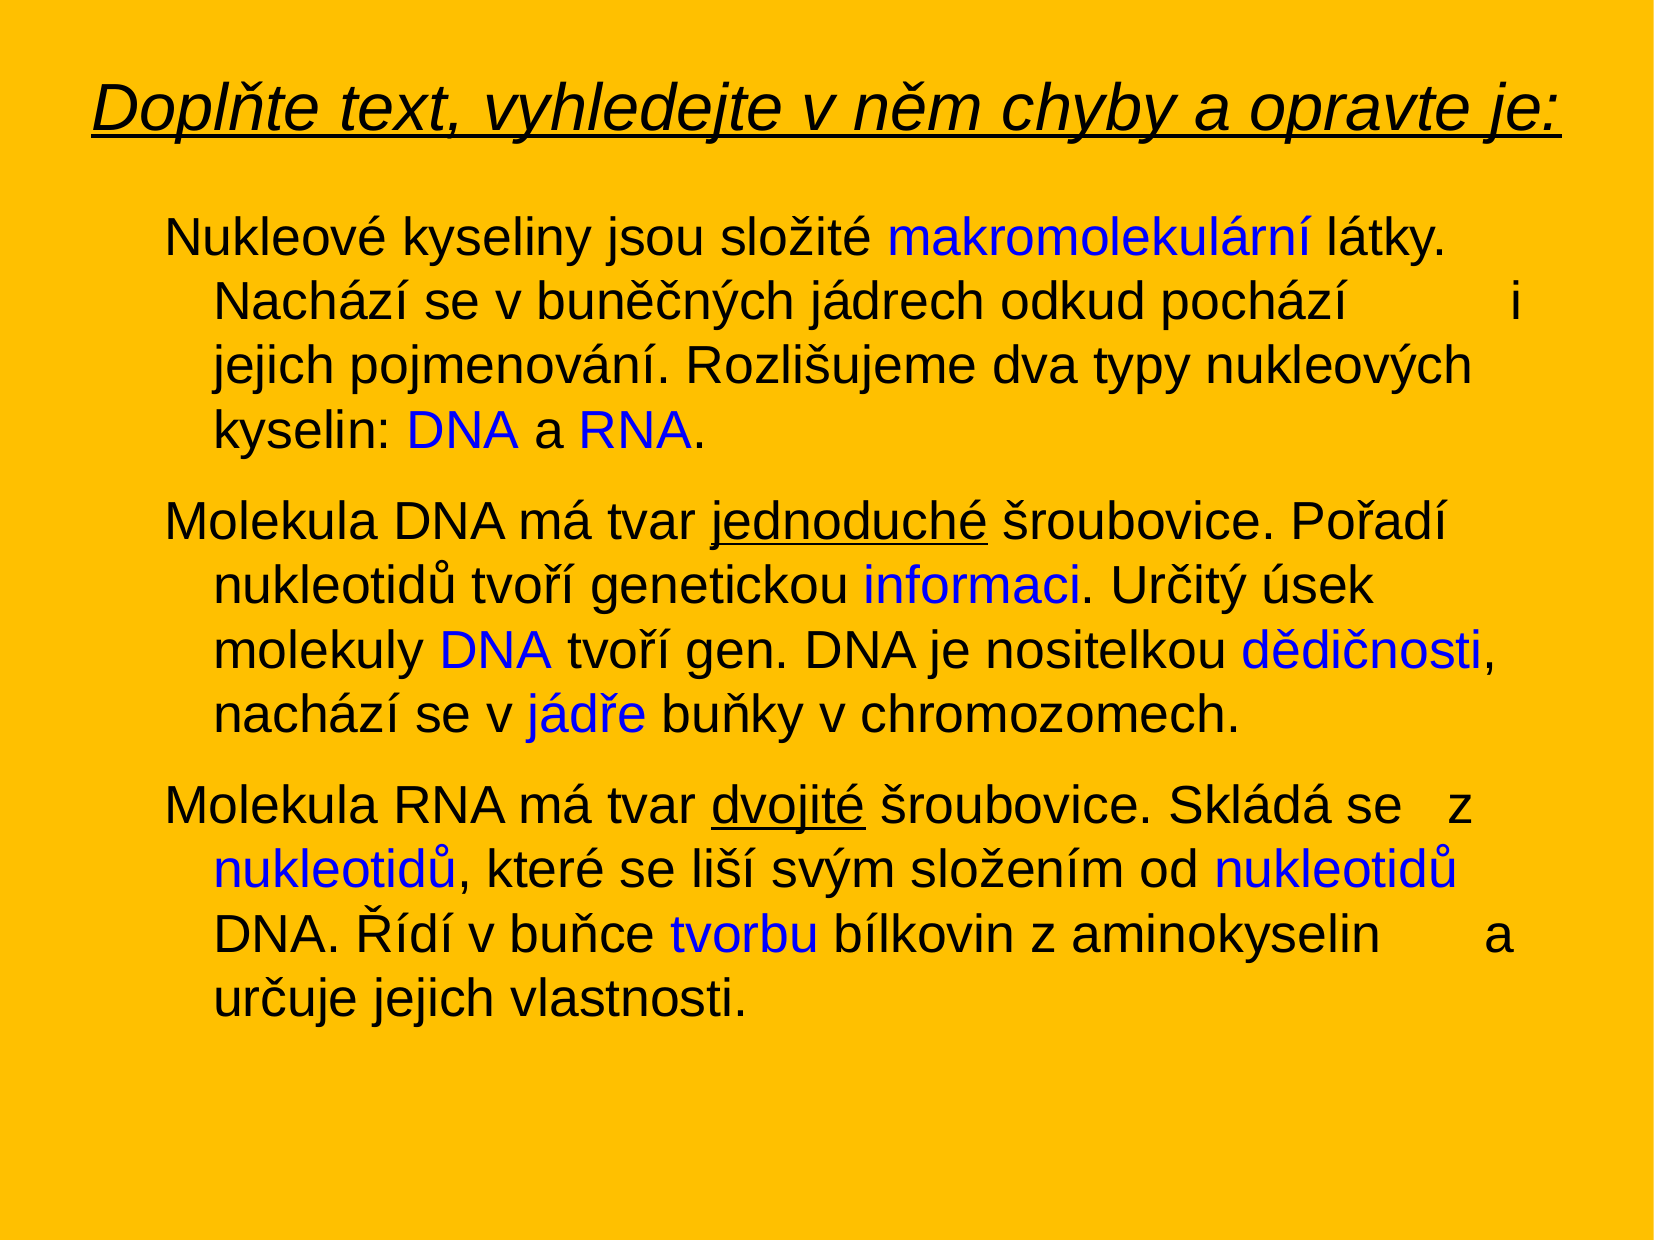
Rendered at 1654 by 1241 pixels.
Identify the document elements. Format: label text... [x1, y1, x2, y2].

title Doplňte text, vyhledejte v něm chyby a opravte je: [82, 0, 1571, 201]
list Nukleové kyseliny jsou složité makromolekulární látky. Nachází se v buněčných jádrech odkud pochází i jejich pojmenování. Rozlišujeme dva typy nukleových kyselin: DNA a RNA. Molekula DNA má tvar jednoduché šroubovice. Pořadí nukleotidů tvoří genetickou informaci. Určitý úsek molekuly DNA tvoří gen. DNA je nositelkou dědičnosti, nachází se v jádře buňky v chromozomech. Molekula RNA má tvar dvojité šroubovice. Skládá se z nukleotidů, které se liší svým složením od nukleotidů DNA. Řídí v buňce tvorbu bílkovin z aminokyselin a určuje jejich vlastnosti. [82, 201, 1571, 1039]
